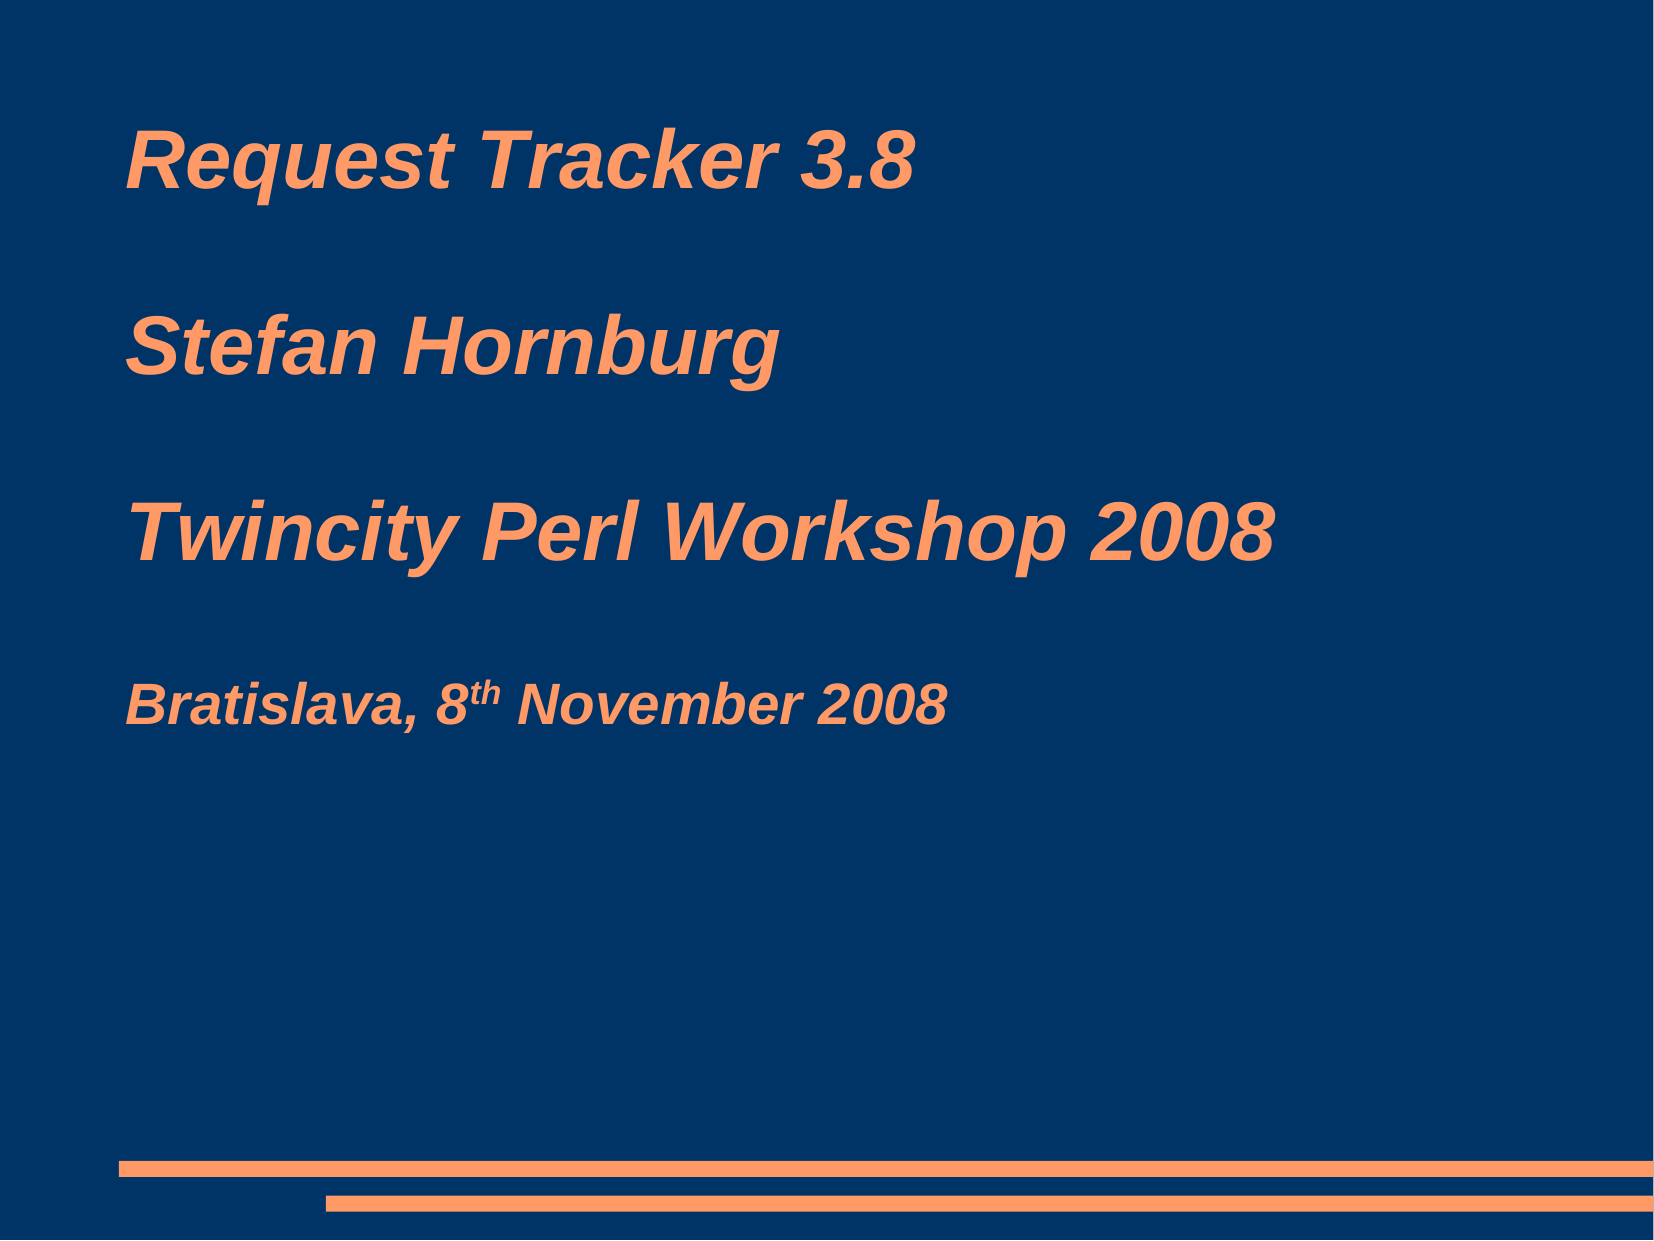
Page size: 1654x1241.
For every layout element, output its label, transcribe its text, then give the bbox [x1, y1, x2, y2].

title Request Tracker 3.8 Stefan Hornburg Twincity Perl Workshop 2008 Bratislava, 8th November 2008 [125, 112, 1538, 1017]
